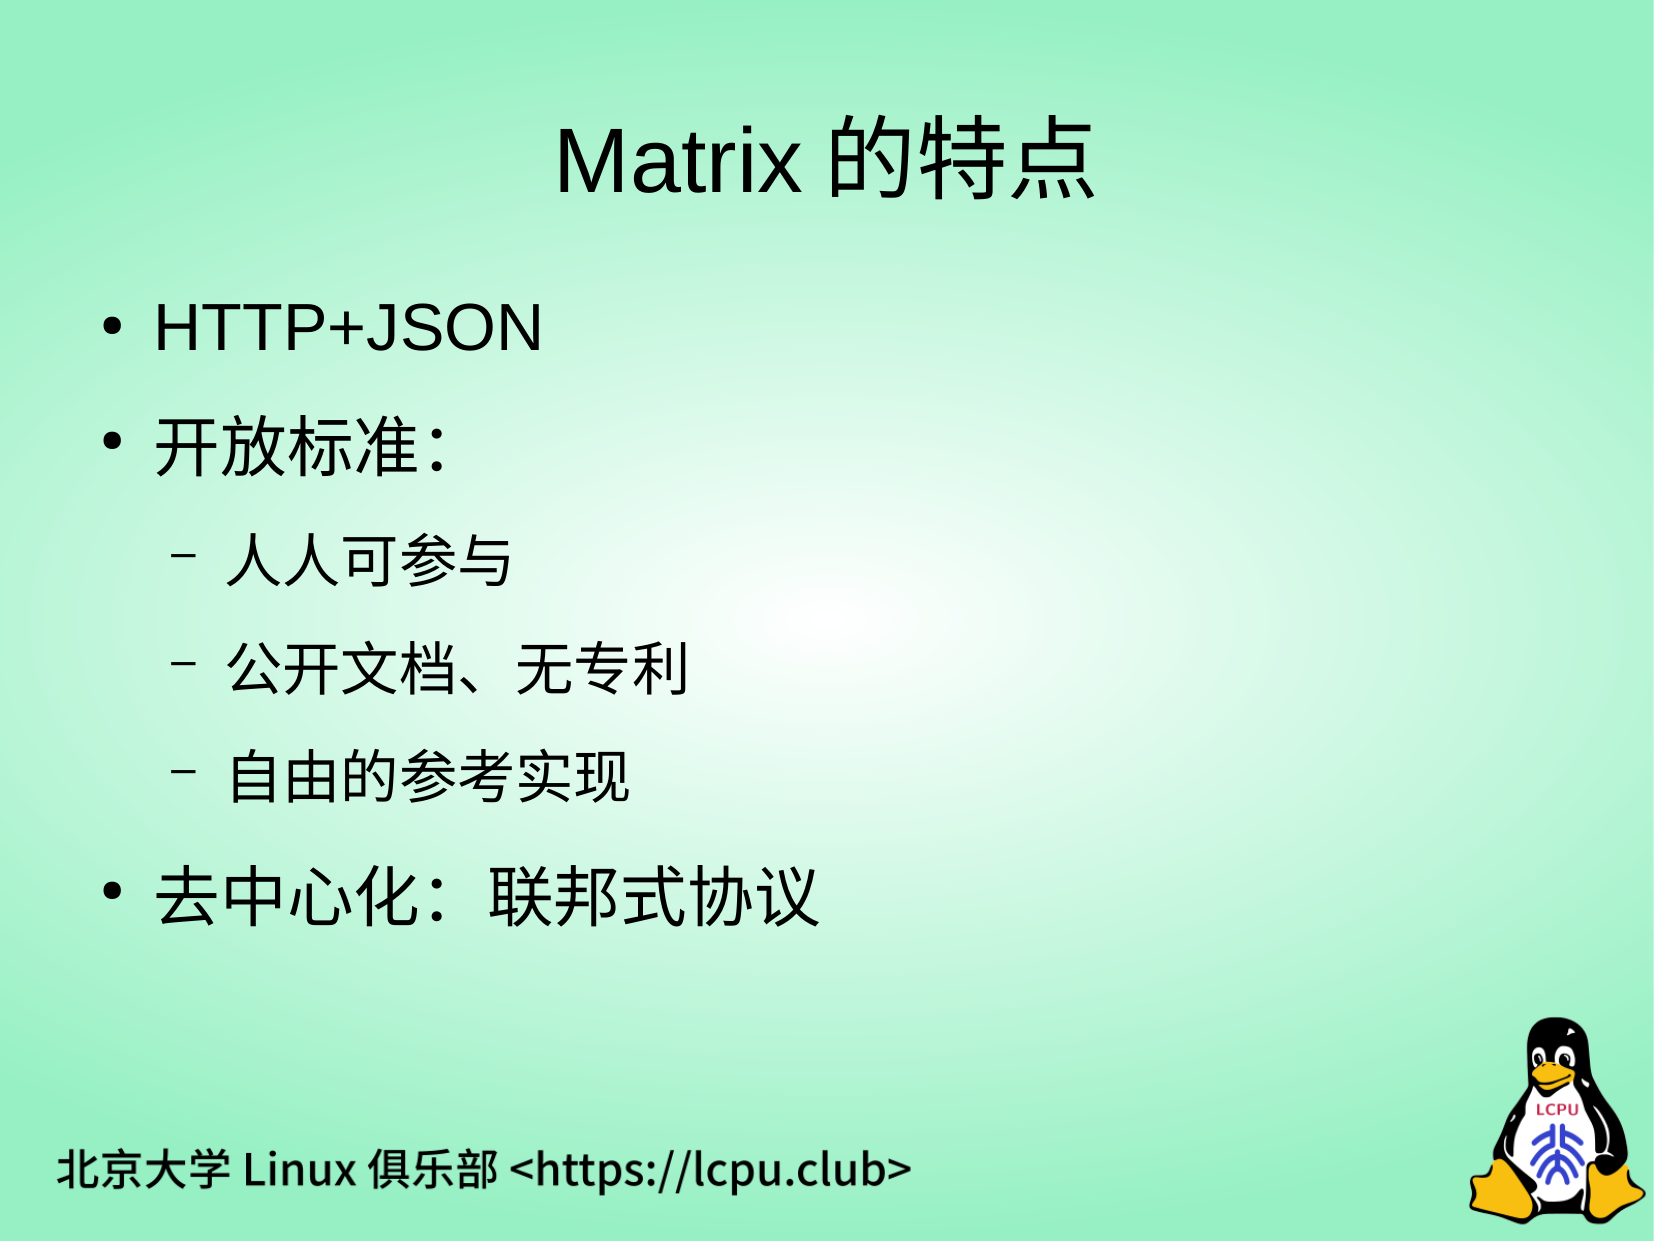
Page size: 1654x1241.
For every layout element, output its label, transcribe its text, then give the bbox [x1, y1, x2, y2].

title Matrix的特点 [82, 49, 1571, 257]
list HTTP+JSON 开放标准： 人人可参与 公开文档、无专利 自由的参考实现 去中心化：联邦式协议 [82, 290, 1571, 1010]
picture [0, 0, 1654, 1241]
